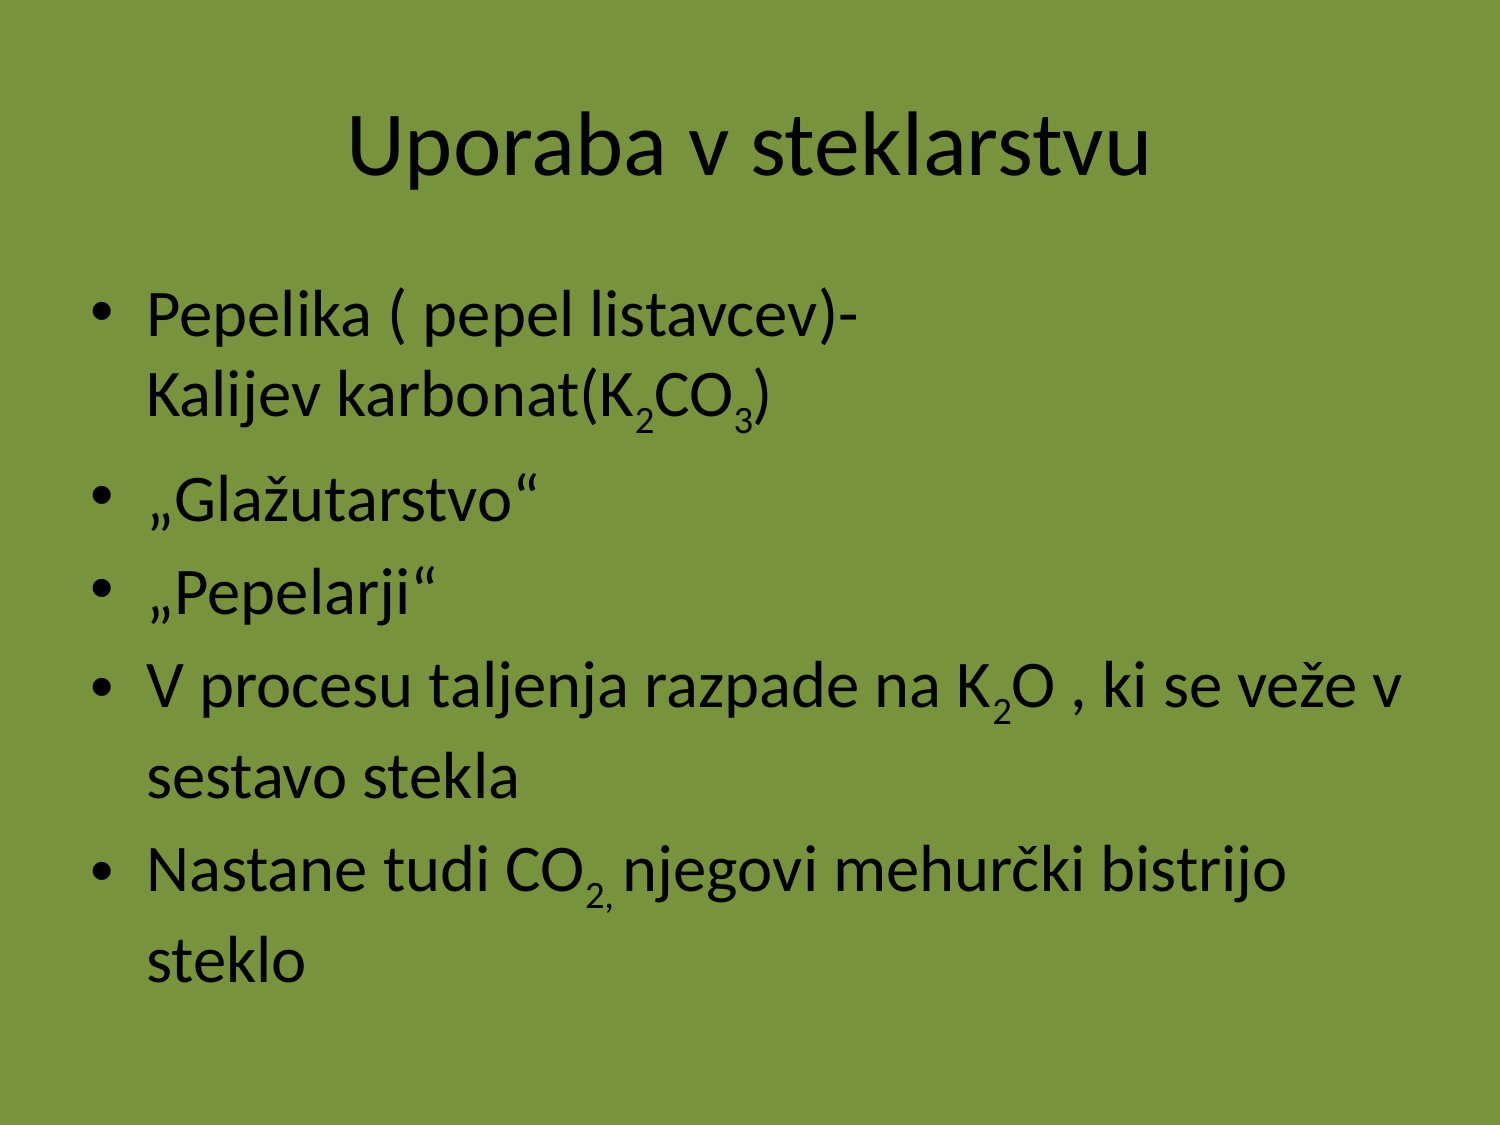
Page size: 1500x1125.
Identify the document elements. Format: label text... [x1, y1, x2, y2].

title Uporaba v steklarstvu [75, 45, 1425, 233]
list Pepelika ( pepel listavcev)-Kalijev karbonat(K2CO3) „Glažutarstvo“ „Pepelarji“ V procesu taljenja razpade na K2O , ki se veže v sestavo stekla Nastane tudi CO2, njegovi mehurčki bistrijo steklo [75, 262, 1425, 1005]
